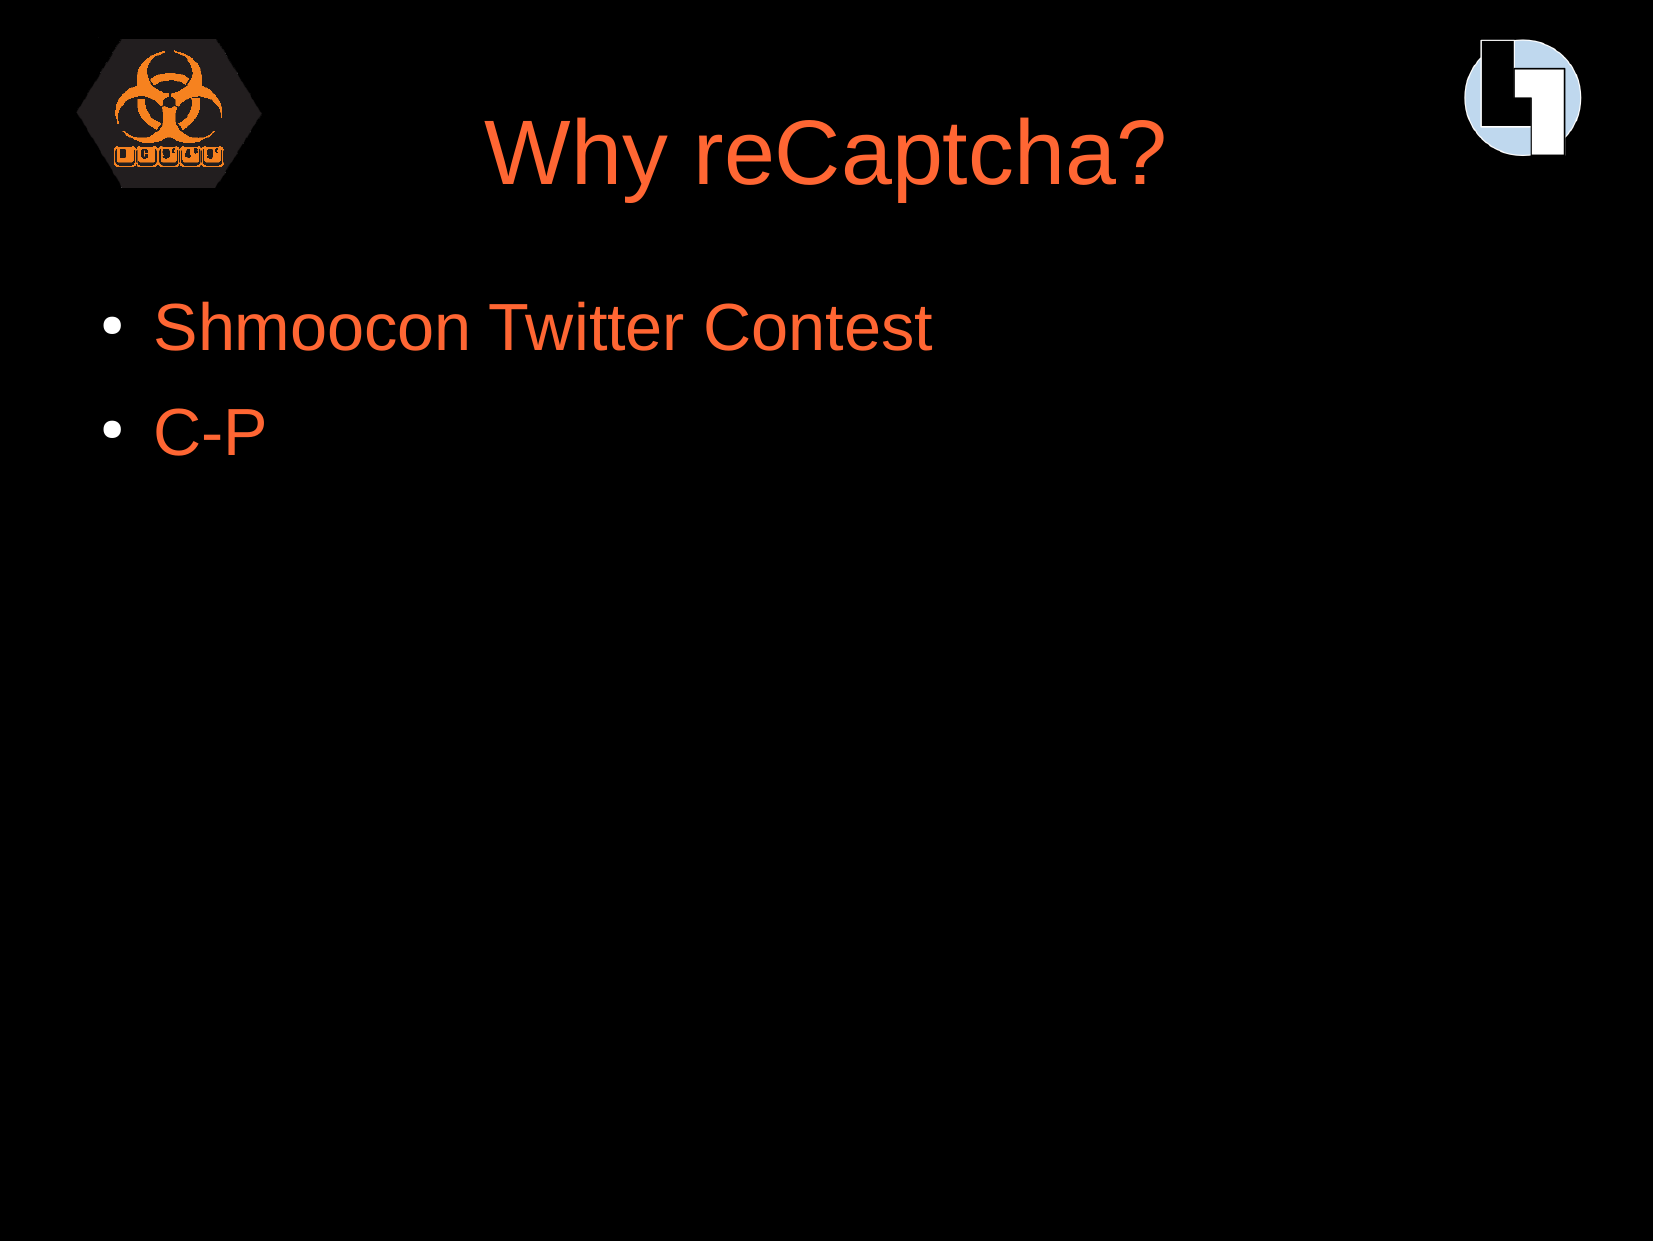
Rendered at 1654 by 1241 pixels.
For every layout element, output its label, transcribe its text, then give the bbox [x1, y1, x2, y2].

title Why reCaptcha? [82, 49, 1571, 257]
list Shmoocon Twitter Contest C-P [82, 290, 1571, 1109]
picture [1462, 37, 1583, 158]
picture [75, 37, 263, 188]
